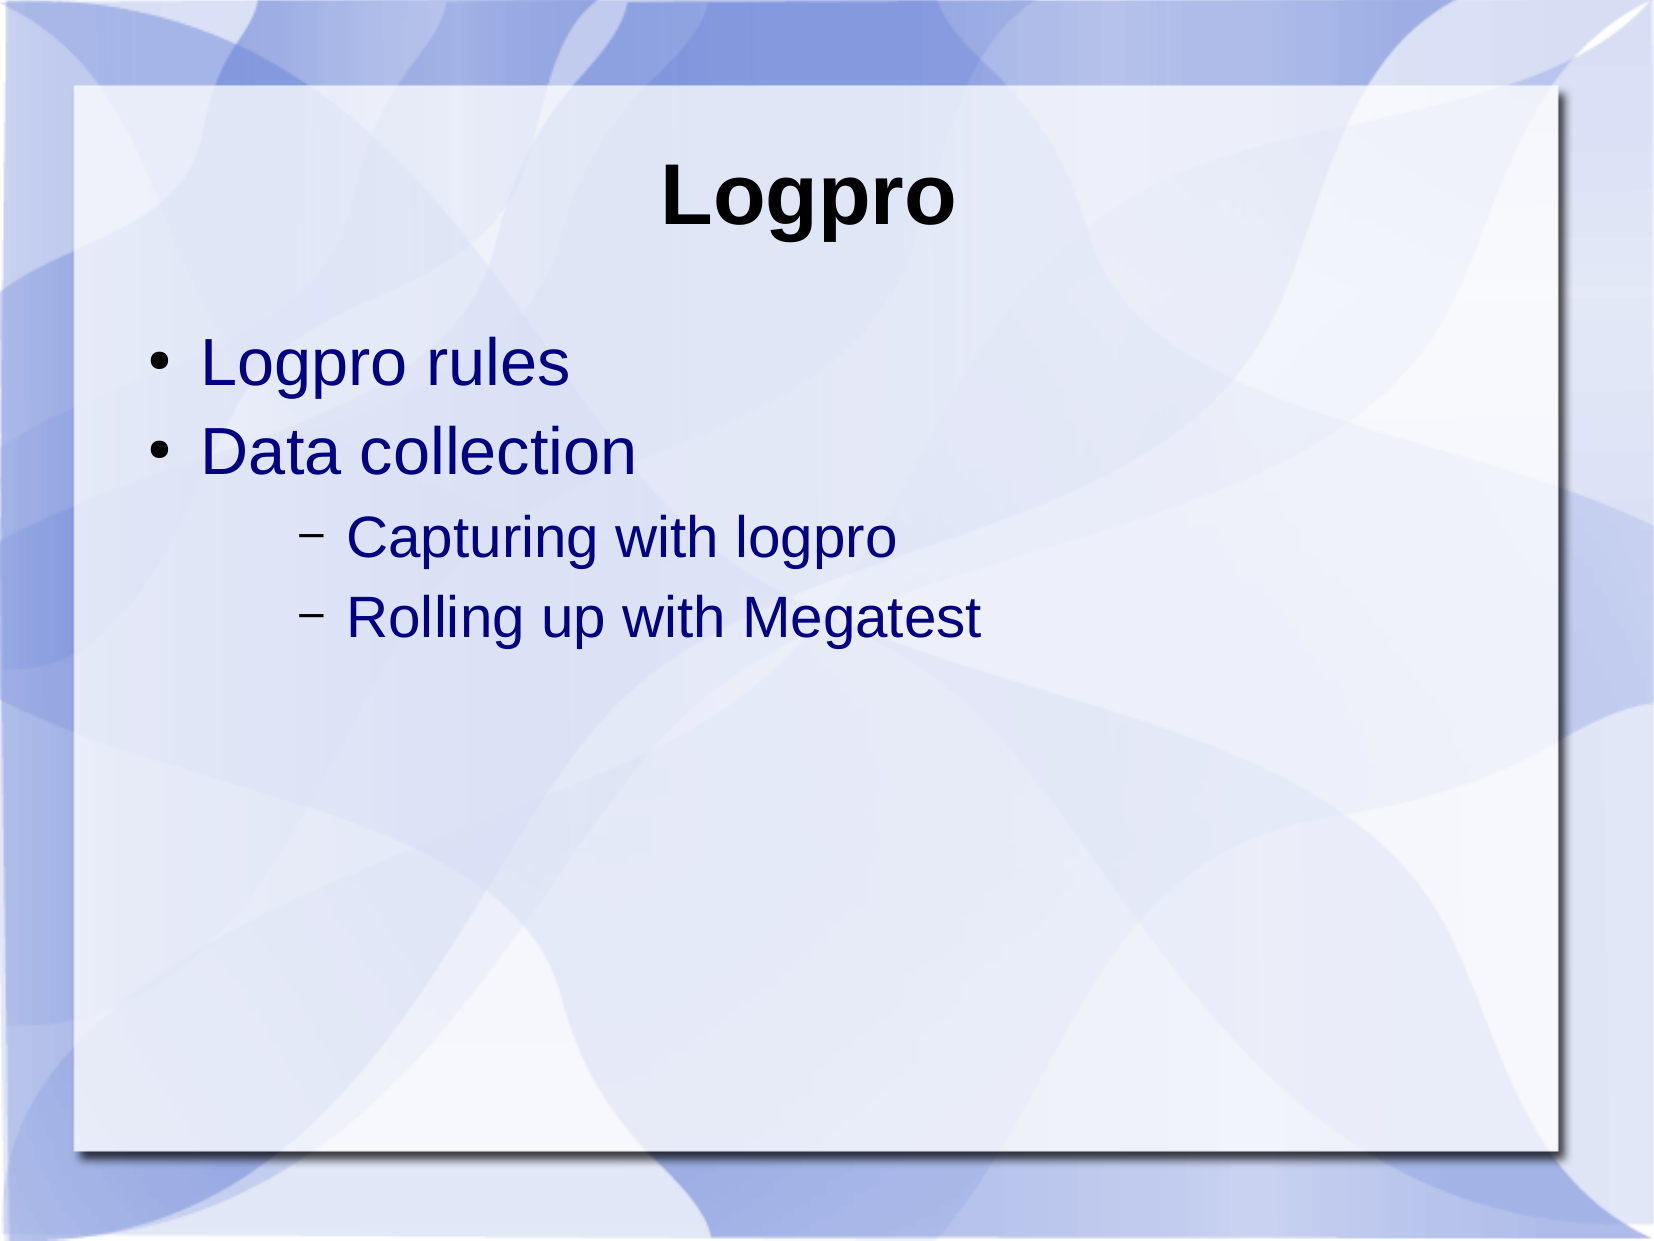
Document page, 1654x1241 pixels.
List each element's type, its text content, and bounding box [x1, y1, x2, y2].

list Logpro rules Data collection Capturing with logpro Rolling up with Megatest [129, 324, 1489, 1045]
title Logpro [82, 90, 1536, 298]
picture [0, 0, 1654, 1241]
